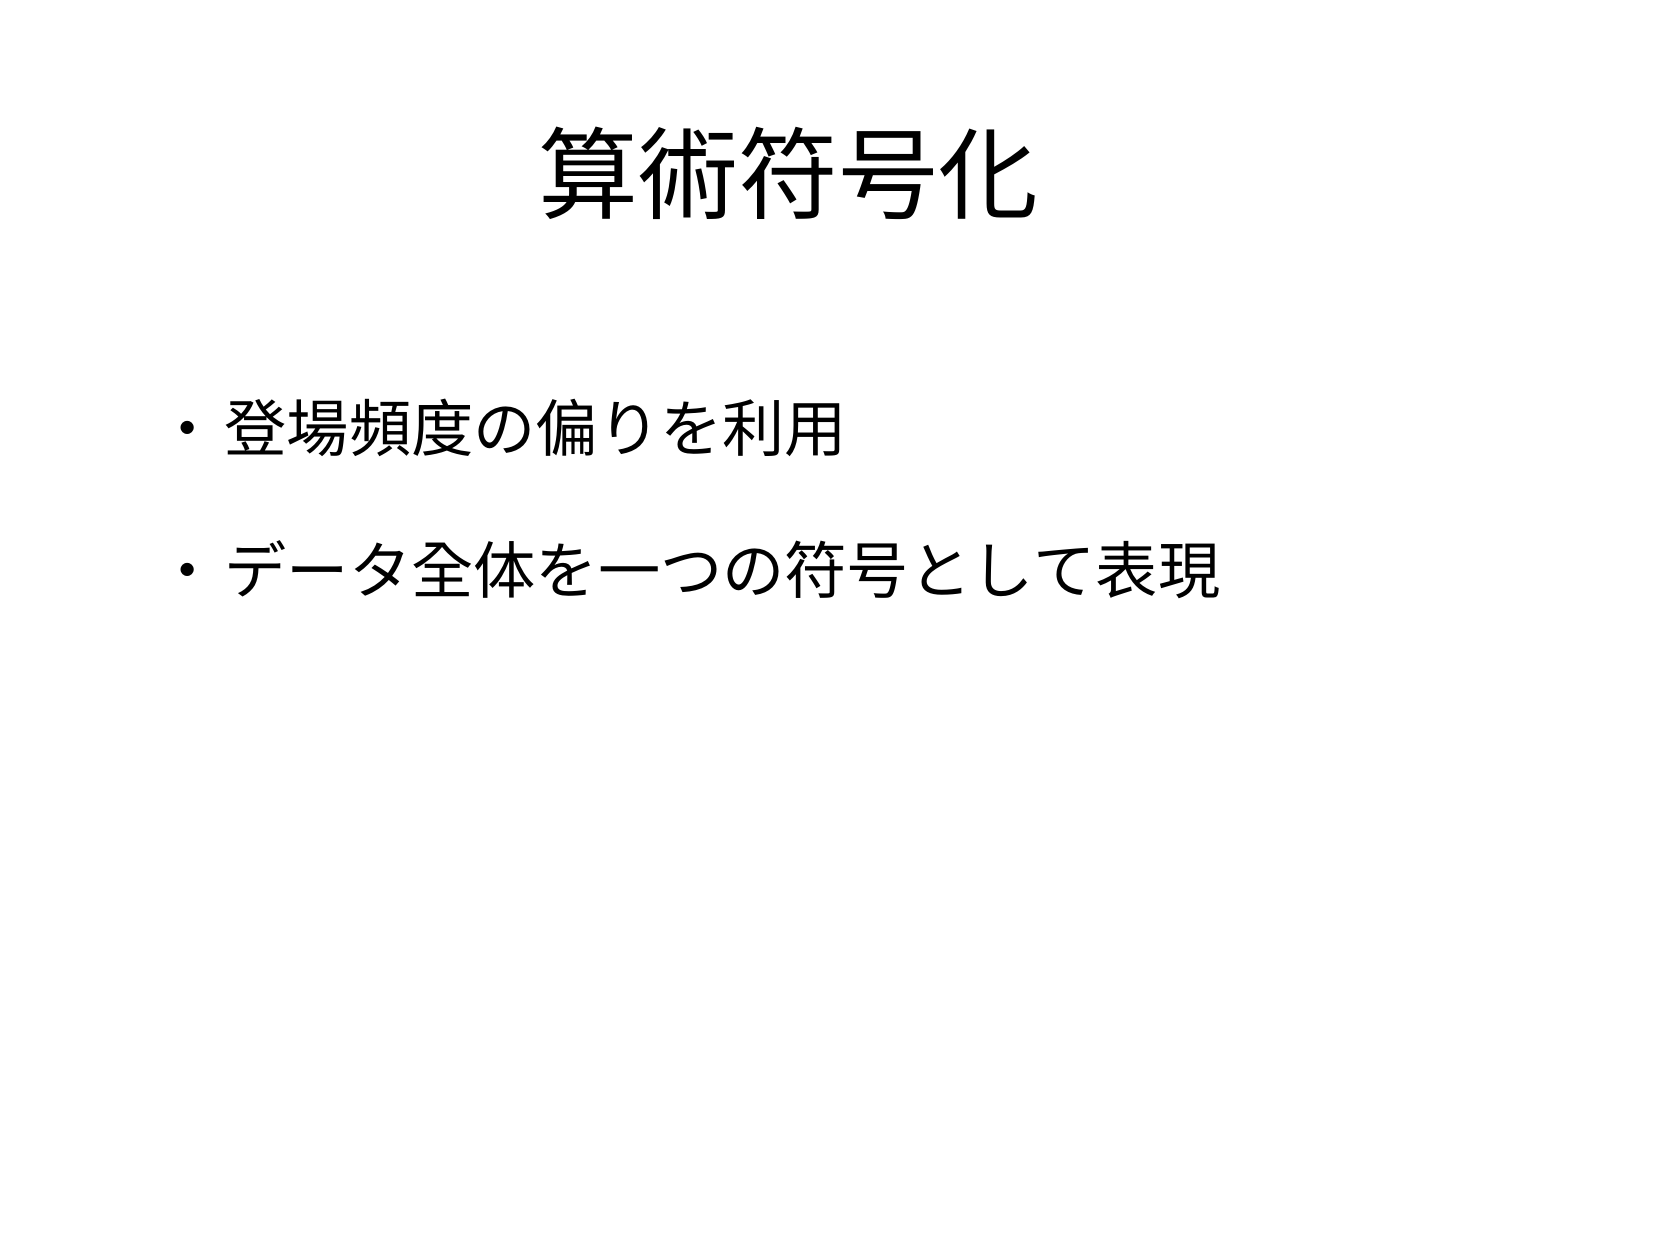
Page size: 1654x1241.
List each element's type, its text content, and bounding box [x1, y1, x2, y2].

chart [150, 395, 1227, 608]
text_box 算術符号化 [523, 88, 1054, 204]
